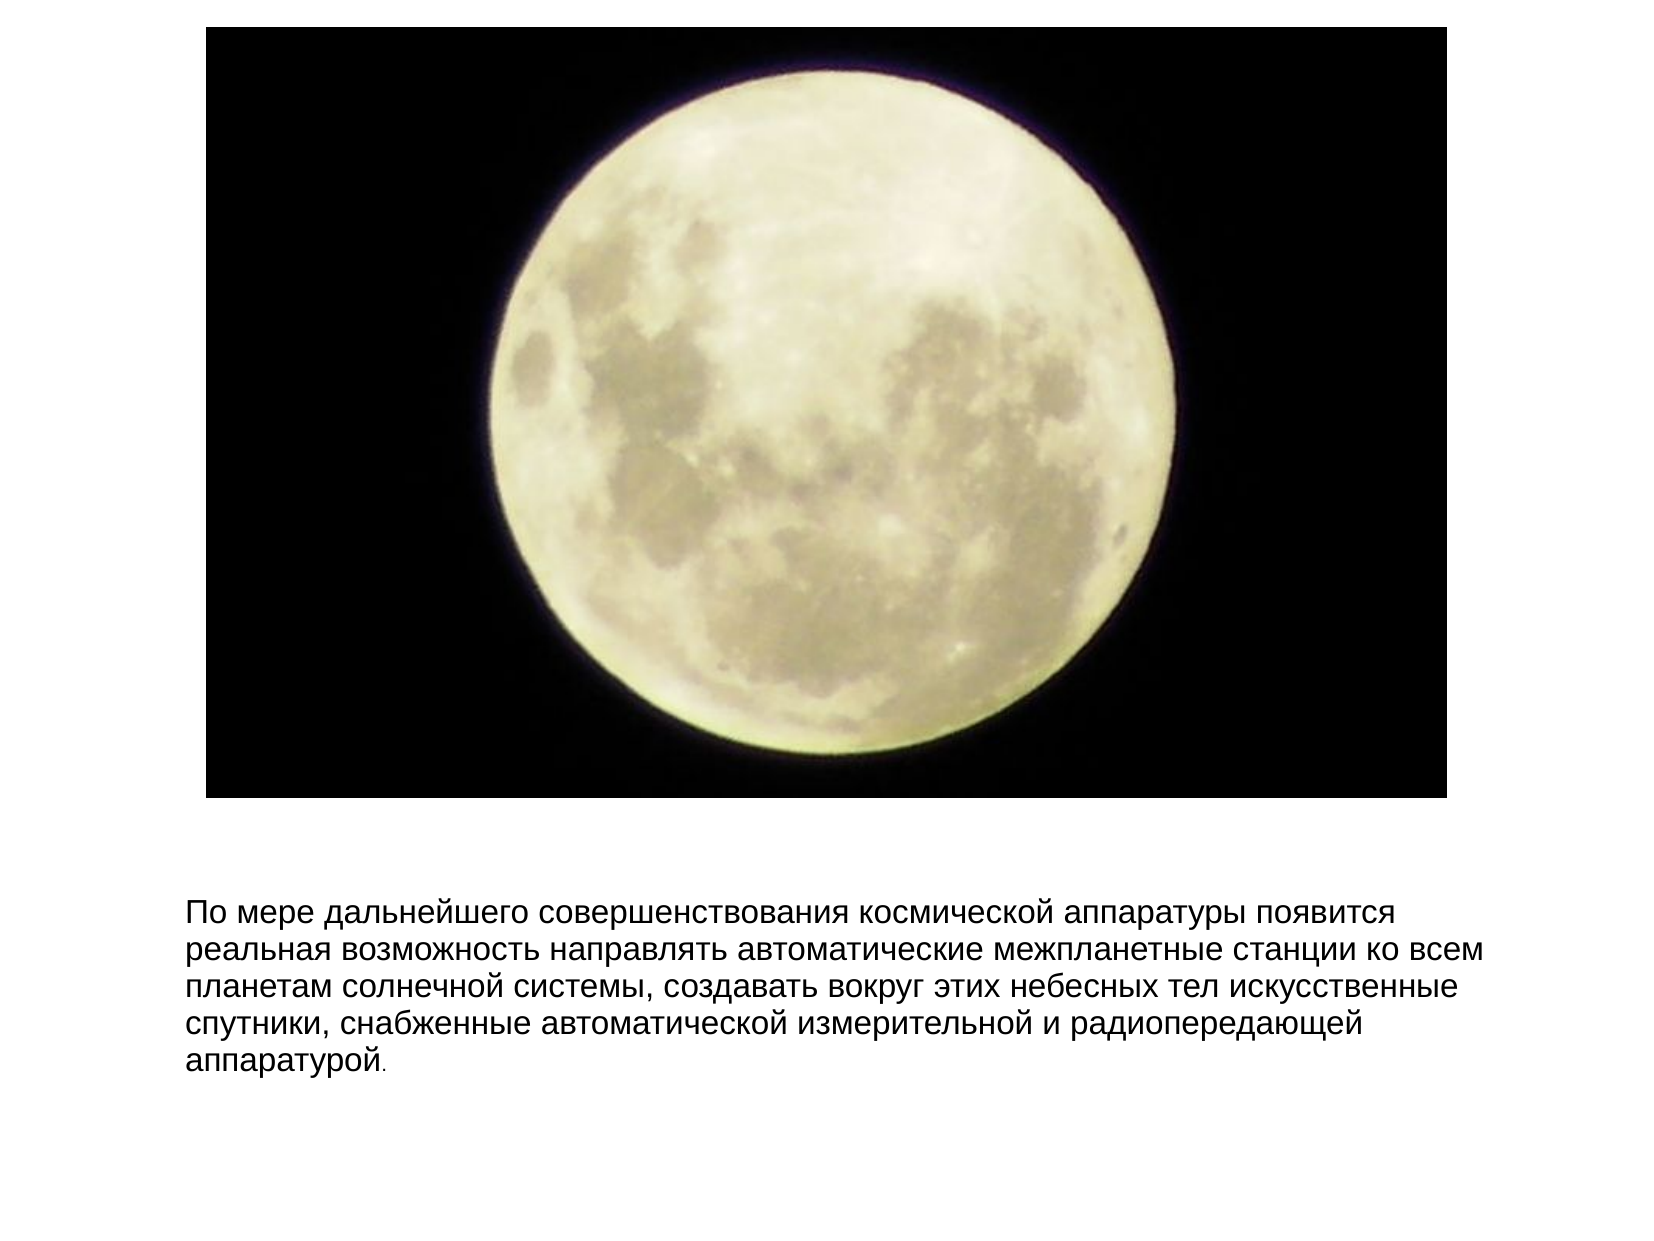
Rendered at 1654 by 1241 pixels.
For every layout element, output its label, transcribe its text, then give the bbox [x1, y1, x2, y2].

text_box По мере дальнейшего совершенствования космической аппаратуры появится реальная возможность направлять автоматические межпланетные станции ко всем планетам солнечной системы, создавать вокруг этих небесных тел искусственные спутники, снабженные автоматической измерительной и радиопередающей аппаратурой. [170, 885, 1565, 1135]
chart [82, 290, 1571, 1109]
picture [206, 27, 1447, 798]
